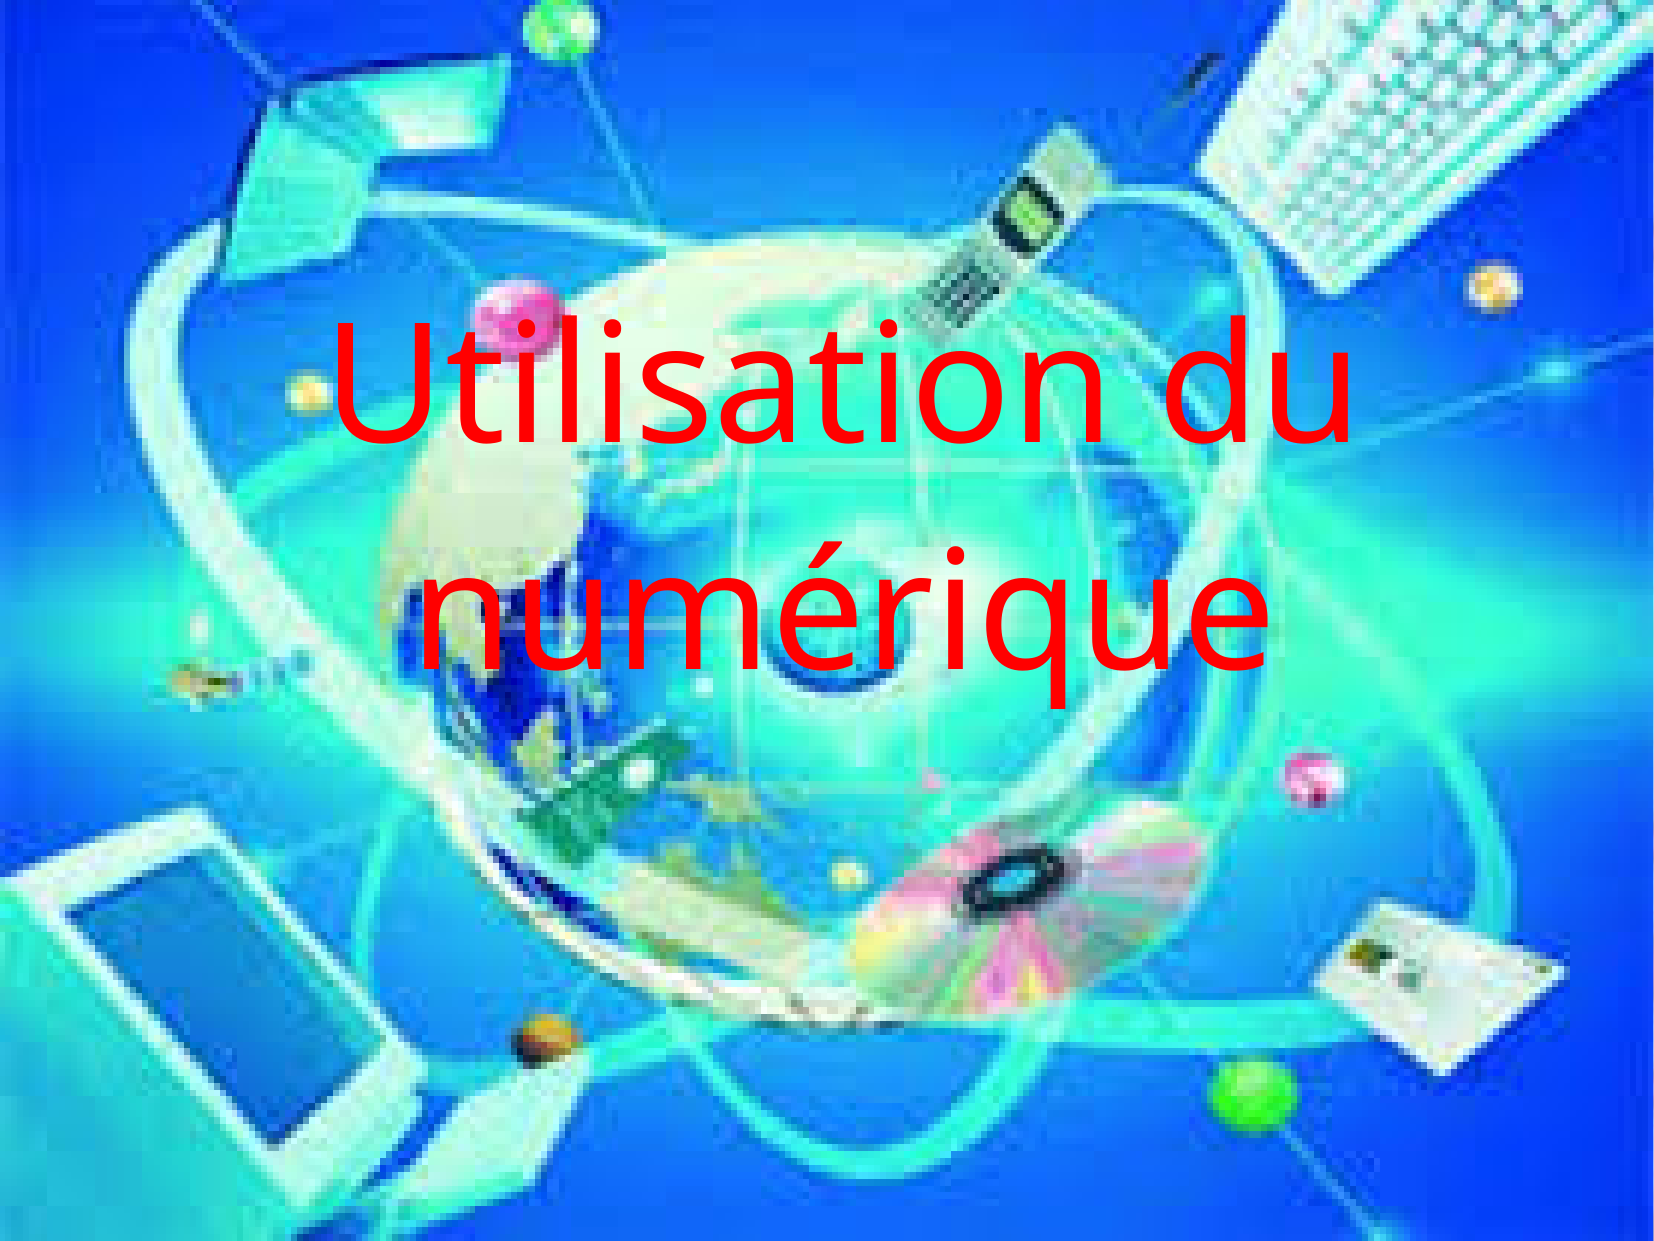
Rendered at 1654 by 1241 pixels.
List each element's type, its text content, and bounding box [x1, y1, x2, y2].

text_box Utilisation du numérique [223, 264, 1464, 735]
picture [0, 0, 1654, 1241]
